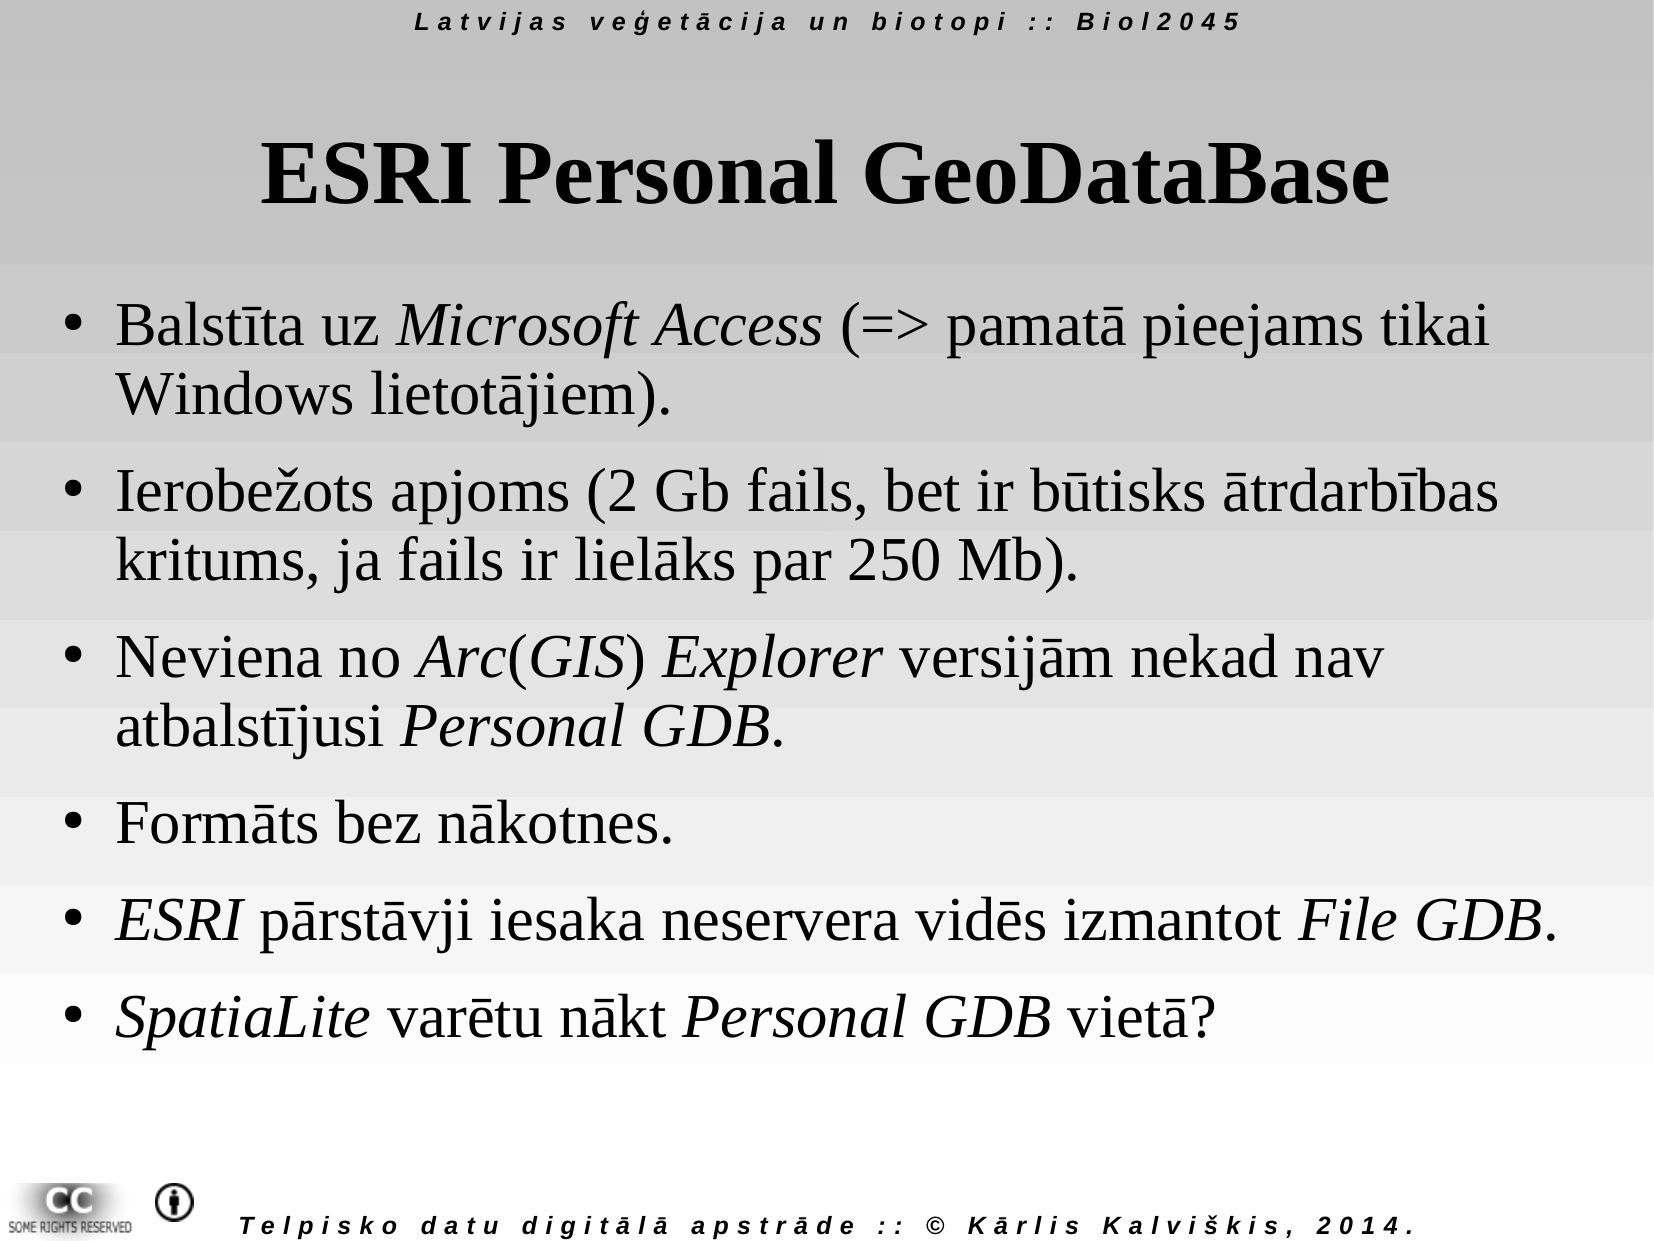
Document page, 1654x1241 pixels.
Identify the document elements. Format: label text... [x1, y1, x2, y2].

picture [0, 0, 1654, 1241]
list Balstīta uz Microsoft Access (=> pamatā pieejams tikai Windows lietotājiem). Ierobežots apjoms (2 Gb fails, bet ir būtisks ātrdarbības kritums, ja fails ir lielāks par 250 Mb). Neviena no Arc(GIS) Explorer versijām nekad nav atbalstījusi Personal GDB. Formāts bez nākotnes. ESRI pārstāvji iesaka neservera vidēs izmantot File GDB. SpatiaLite varētu nākt Personal GDB vietā? [44, 289, 1610, 1113]
title ESRI Personal GeoDataBase [29, 49, 1625, 296]
